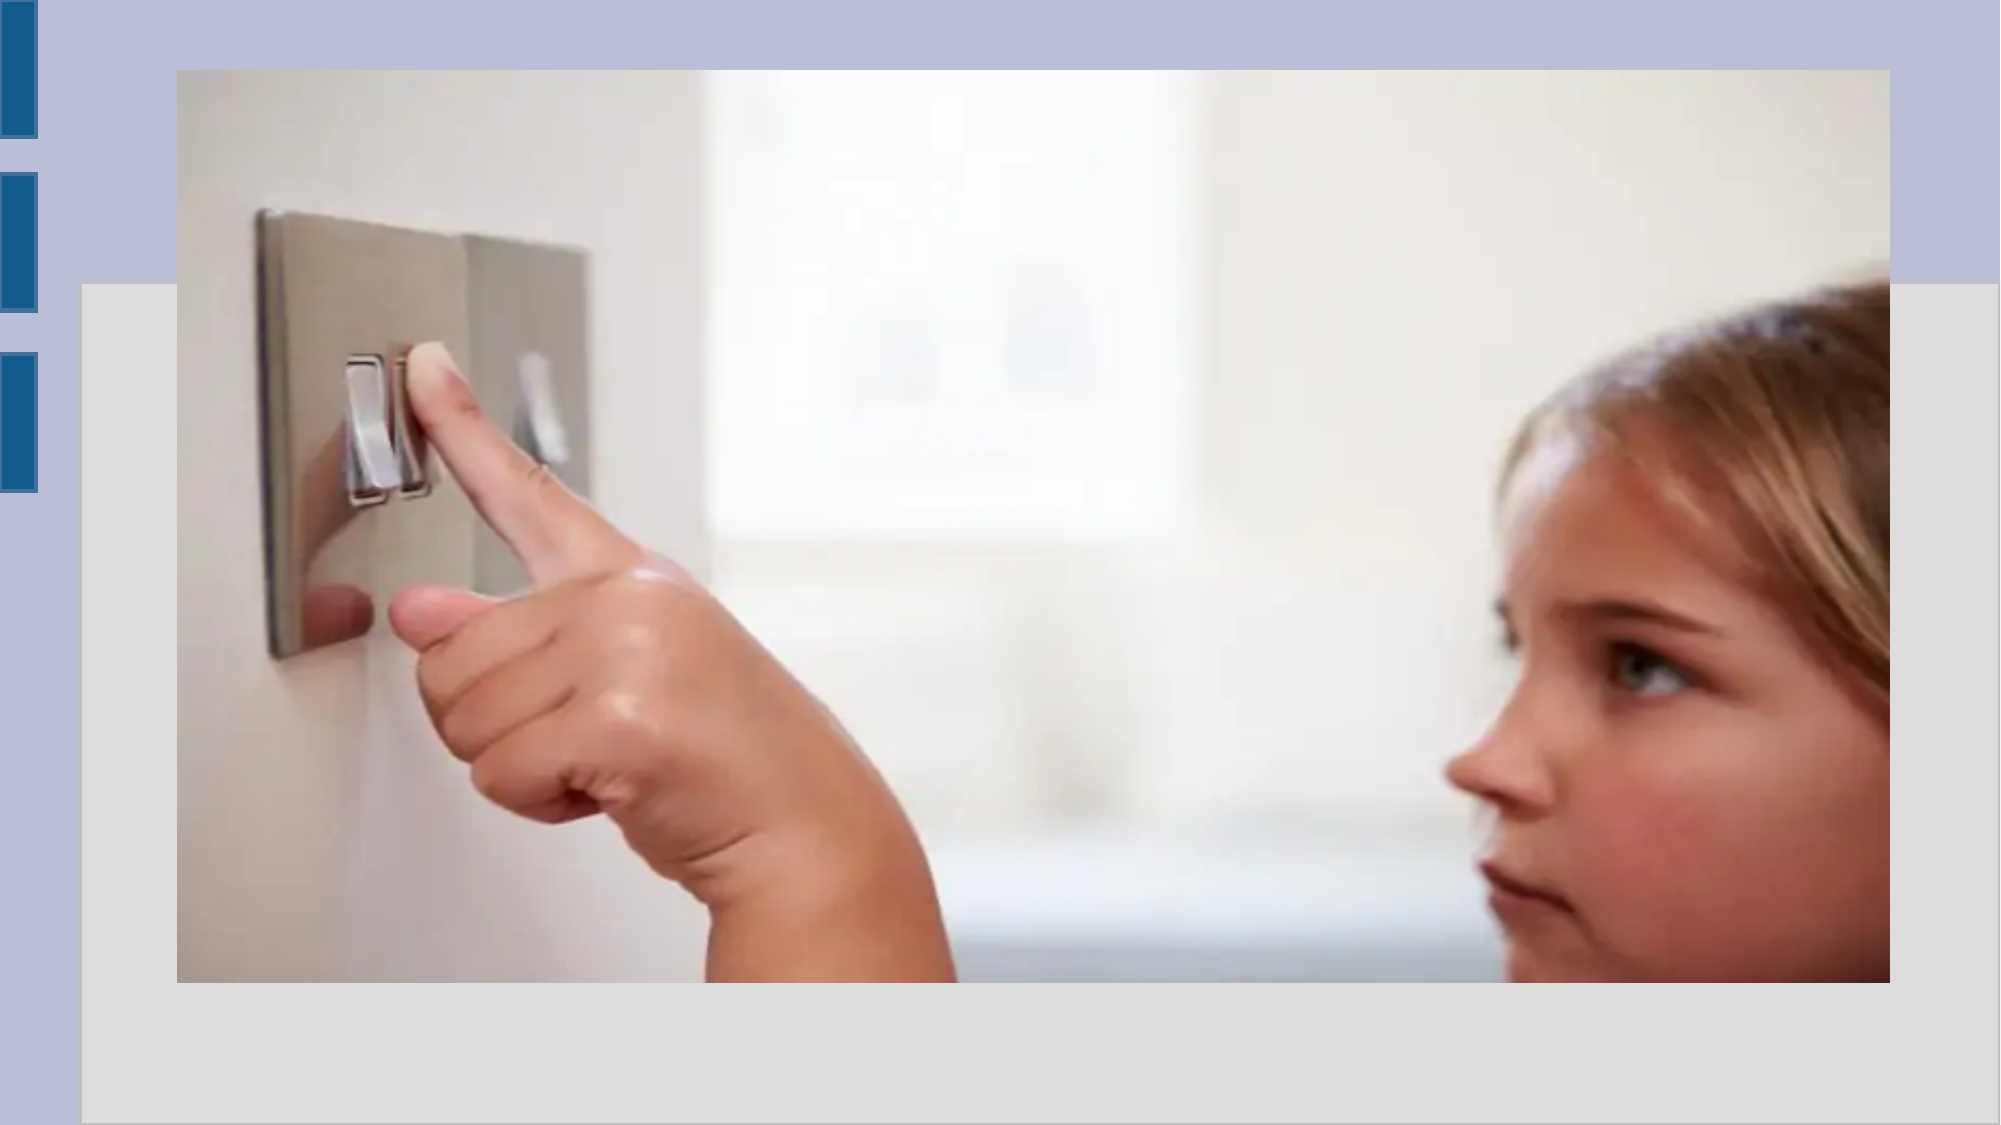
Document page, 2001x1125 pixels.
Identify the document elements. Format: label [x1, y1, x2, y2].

picture [177, 70, 1890, 983]
